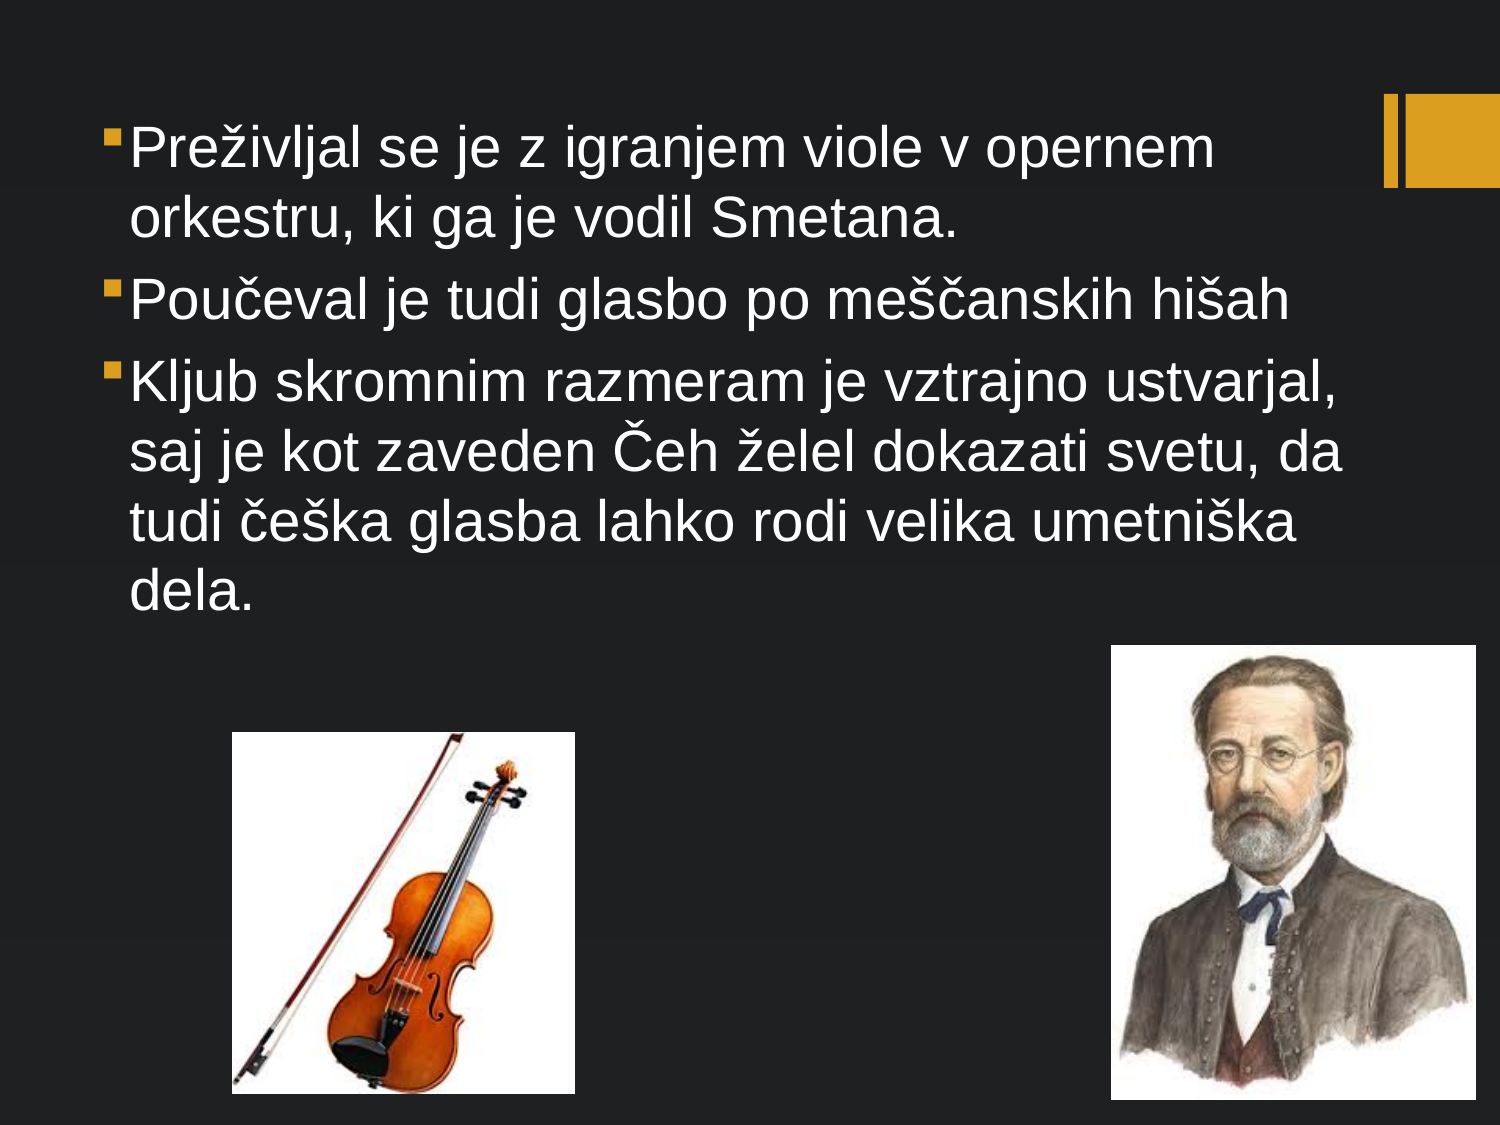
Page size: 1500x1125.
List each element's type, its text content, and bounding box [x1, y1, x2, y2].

picture [232, 732, 575, 1094]
list Preživljal se je z igranjem viole v opernem orkestru, ki ga je vodil Smetana. Poučeval je tudi glasbo po meščanskih hišah Kljub skromnim razmeram je vztrajno ustvarjal, saj je kot zaveden Čeh želel dokazati svetu, da tudi češka glasba lahko rodi velika umetniška dela. [76, 101, 1427, 845]
picture [1111, 645, 1476, 1100]
